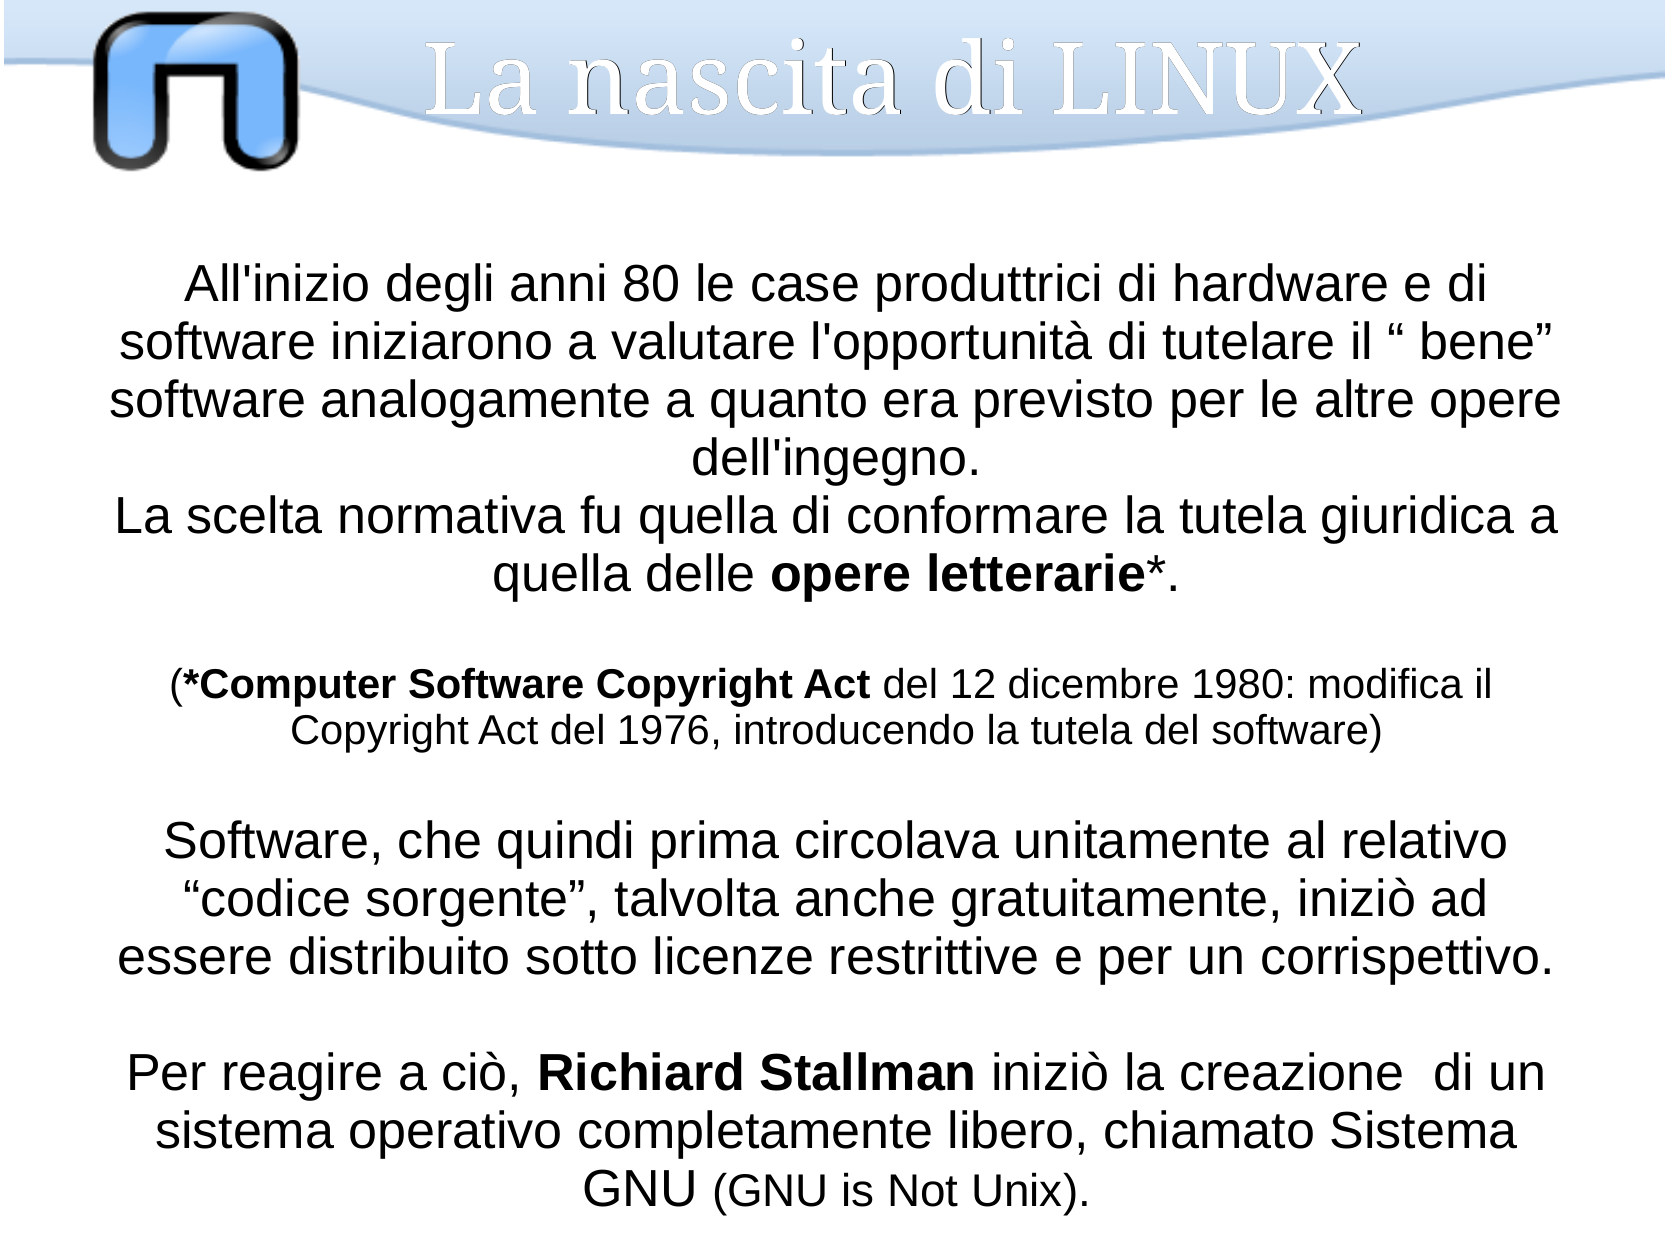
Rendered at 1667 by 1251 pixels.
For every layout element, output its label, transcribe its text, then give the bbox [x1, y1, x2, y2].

picture [0, 0, 1667, 1251]
title All'inizio degli anni 80 le case produttrici di hardware e di software iniziarono a valutare l'opportunità di tutelare il “ bene” software analogamente a quanto era previsto per le altre opere dell'ingegno. La scelta normativa fu quella di conformare la tutela giuridica a quella delle opere letterarie*. (*Computer Software Copyright Act del 12 dicembre 1980: modifica il Copyright Act del 1976, introducendo la tutela del software) Software, che quindi prima circolava unitamente al relativo “codice sorgente”, talvolta anche gratuitamente, iniziò ad essere distribuito sotto licenze restrittive e per un corrispettivo. Per reagire a ciò, Richiard Stallman iniziò la creazione di un sistema operativo completamente libero, chiamato Sistema GNU (GNU is Not Unix). [99, 254, 1575, 1218]
text_box La nascita di LINUX [407, 0, 1443, 168]
